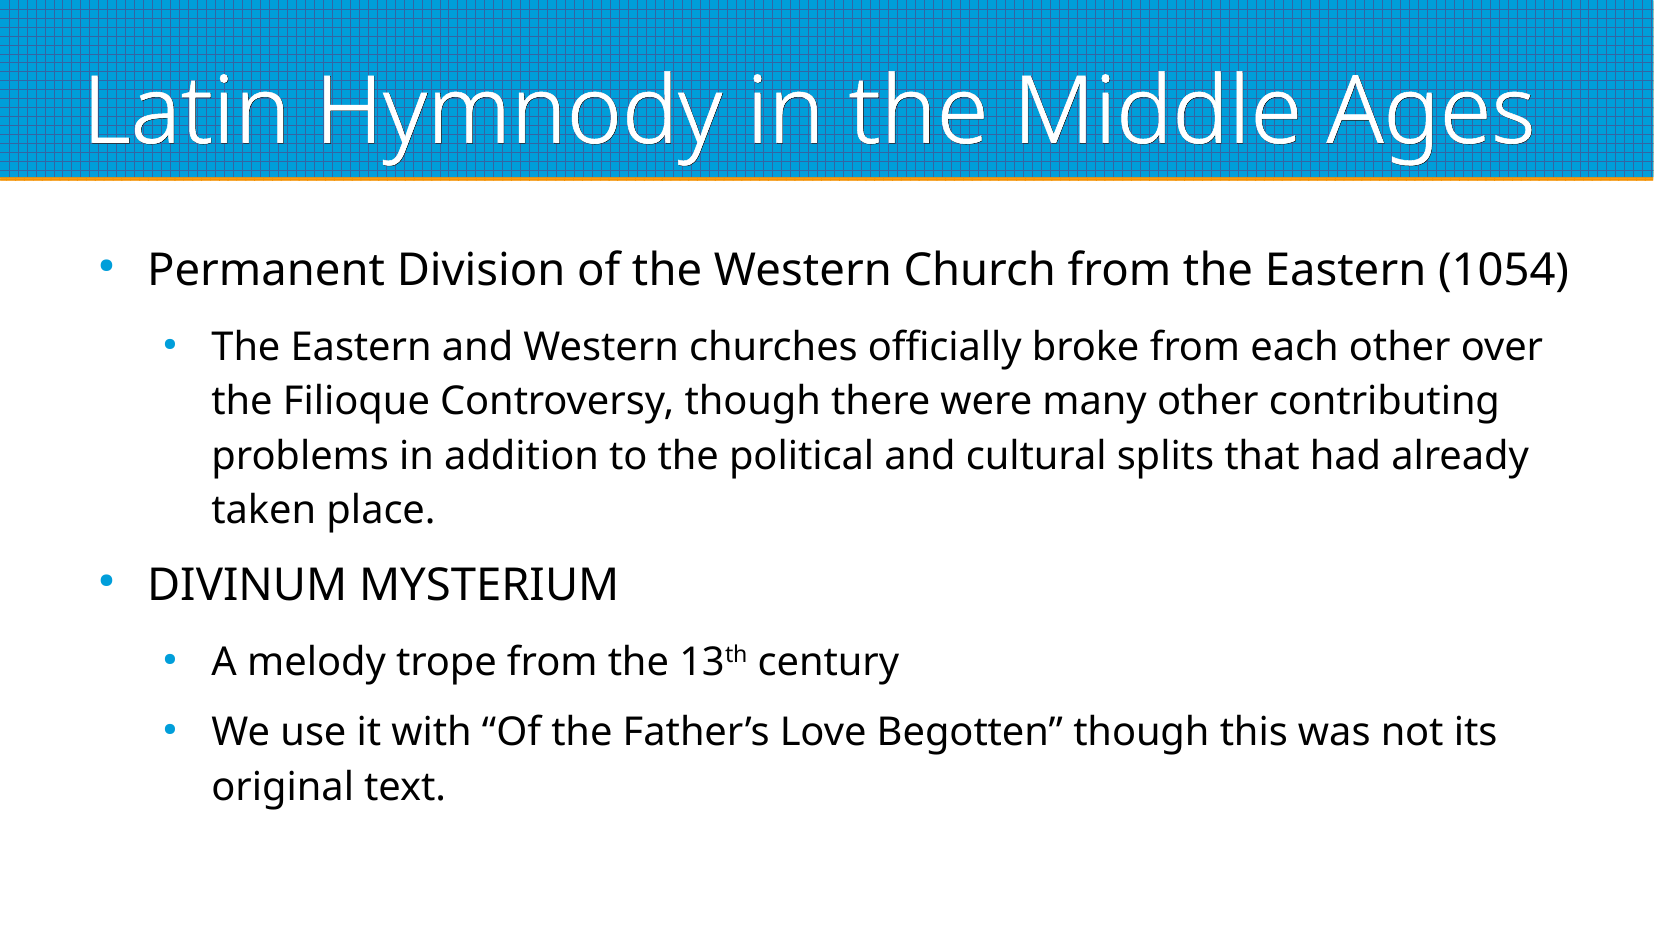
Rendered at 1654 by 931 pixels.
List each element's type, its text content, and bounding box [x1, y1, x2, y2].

list Permanent Division of the Western Church from the Eastern (1054) The Eastern and Western churches officially broke from each other over the Filioque Controversy, though there were many other contributing problems in addition to the political and cultural splits that had already taken place. DIVINUM MYSTERIUM A melody trope from the 13th century We use it with “Of the Father’s Love Begotten” though this was not its original text. [82, 236, 1613, 863]
title Latin Hymnody in the Middle Ages [82, 14, 1571, 171]
